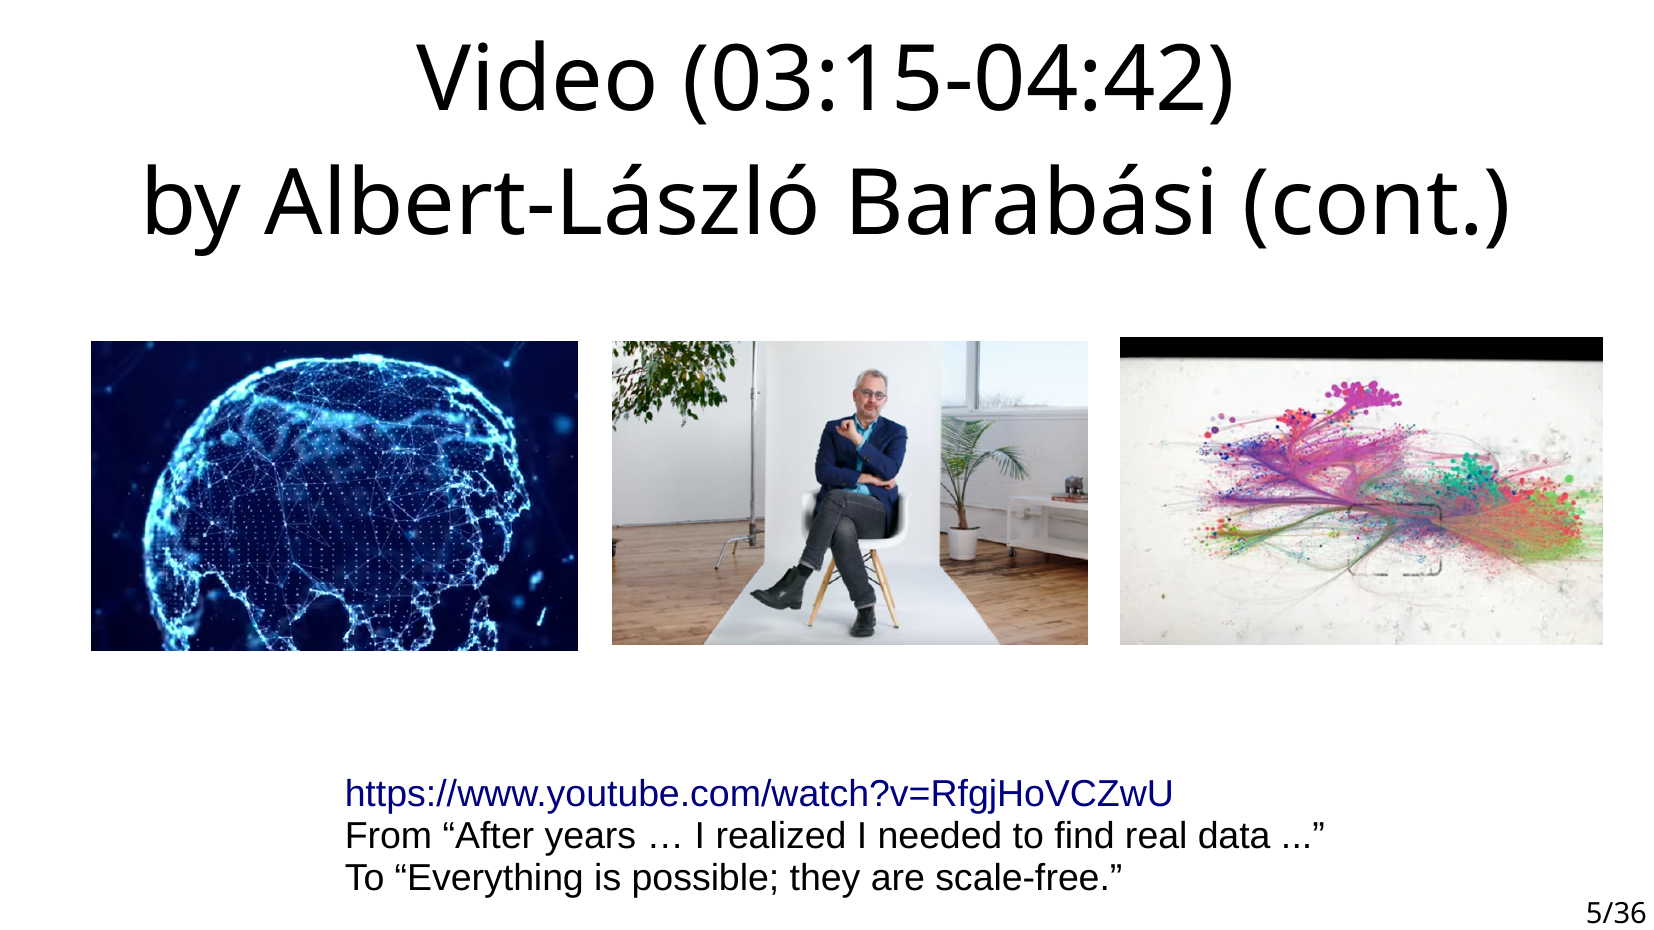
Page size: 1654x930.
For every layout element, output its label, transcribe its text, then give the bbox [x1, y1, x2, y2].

title Video (03:15-04:42) by Albert-László Barabási (cont.) [82, 7, 1571, 266]
picture [91, 341, 578, 651]
picture [1120, 337, 1603, 645]
text_box https://www.youtube.com/watch?v=RfgjHoVCZwU From “After years … I realized I needed to find real data ...” To “Everything is possible; they are scale-free.” [330, 765, 1396, 906]
picture [612, 341, 1088, 645]
